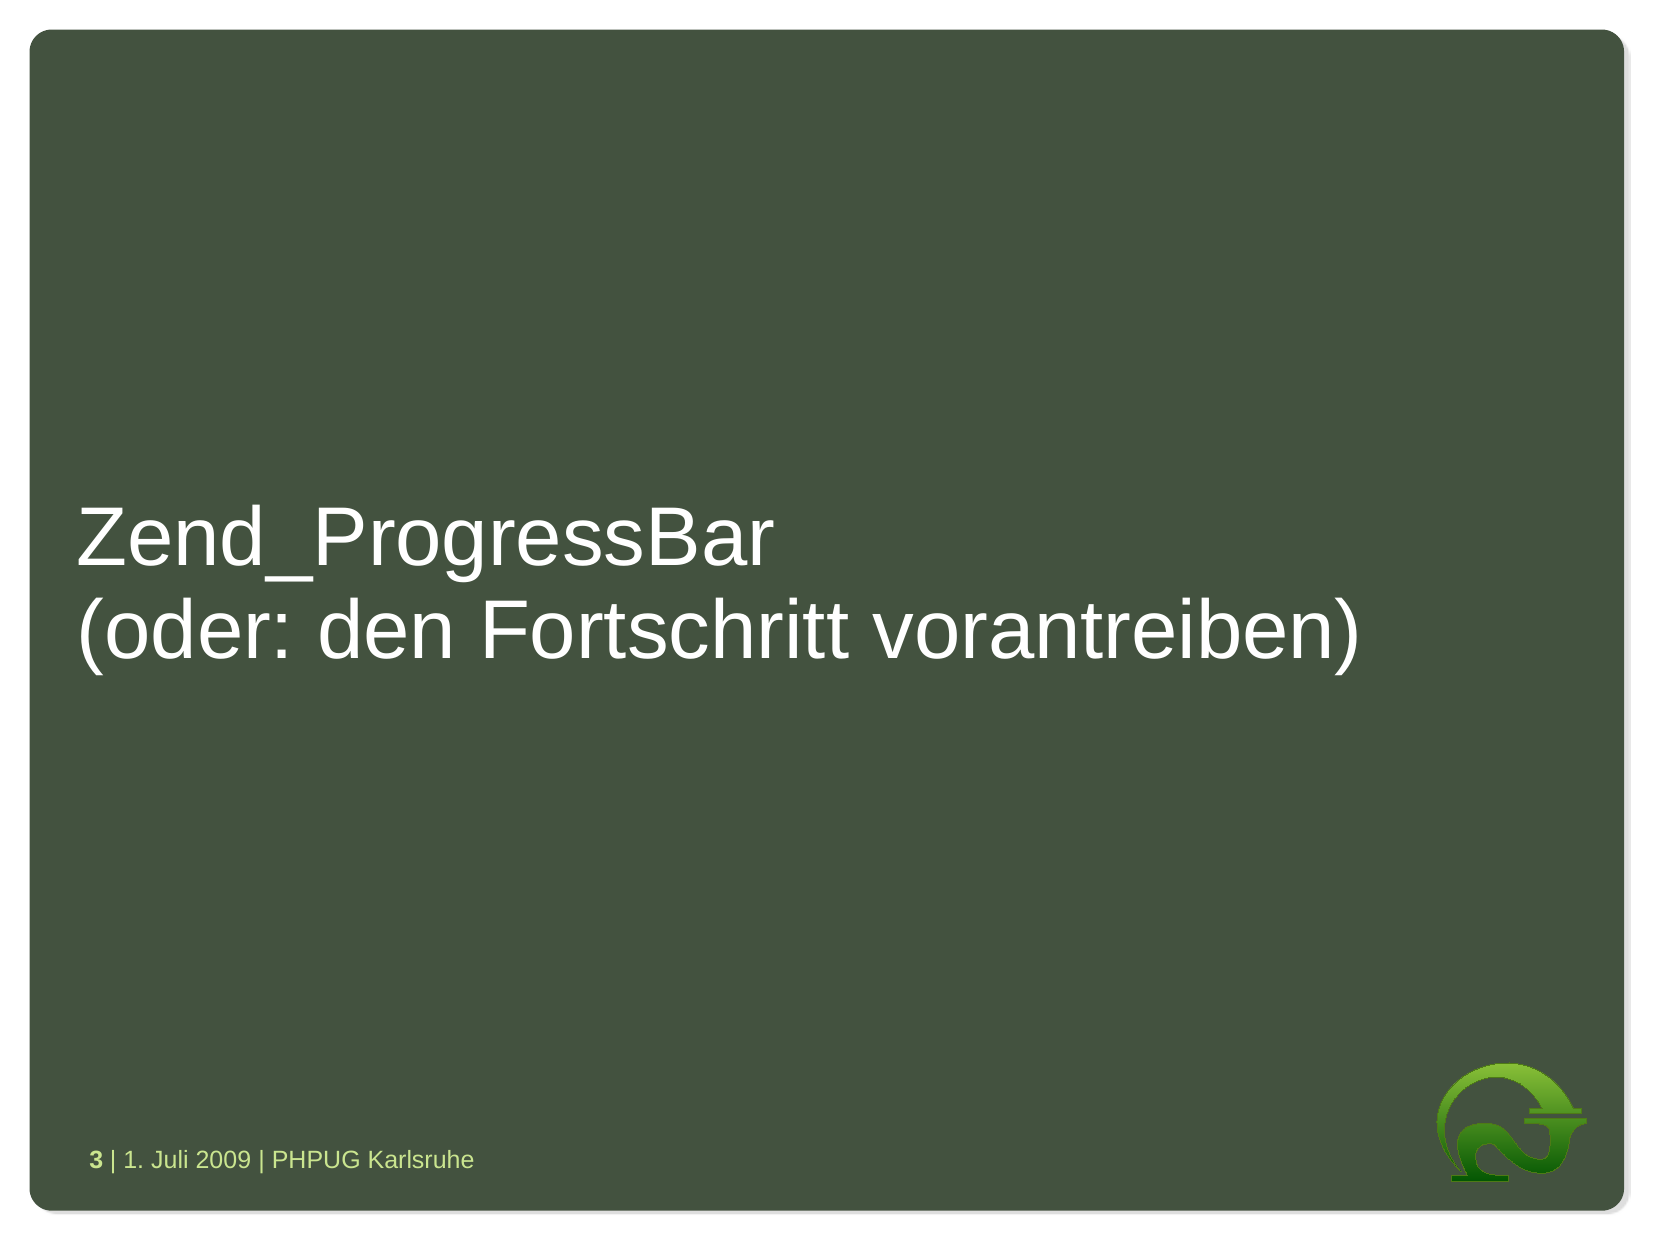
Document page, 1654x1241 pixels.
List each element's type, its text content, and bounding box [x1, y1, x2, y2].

title Zend_ProgressBar (oder: den Fortschritt vorantreiben) [76, 480, 1565, 688]
